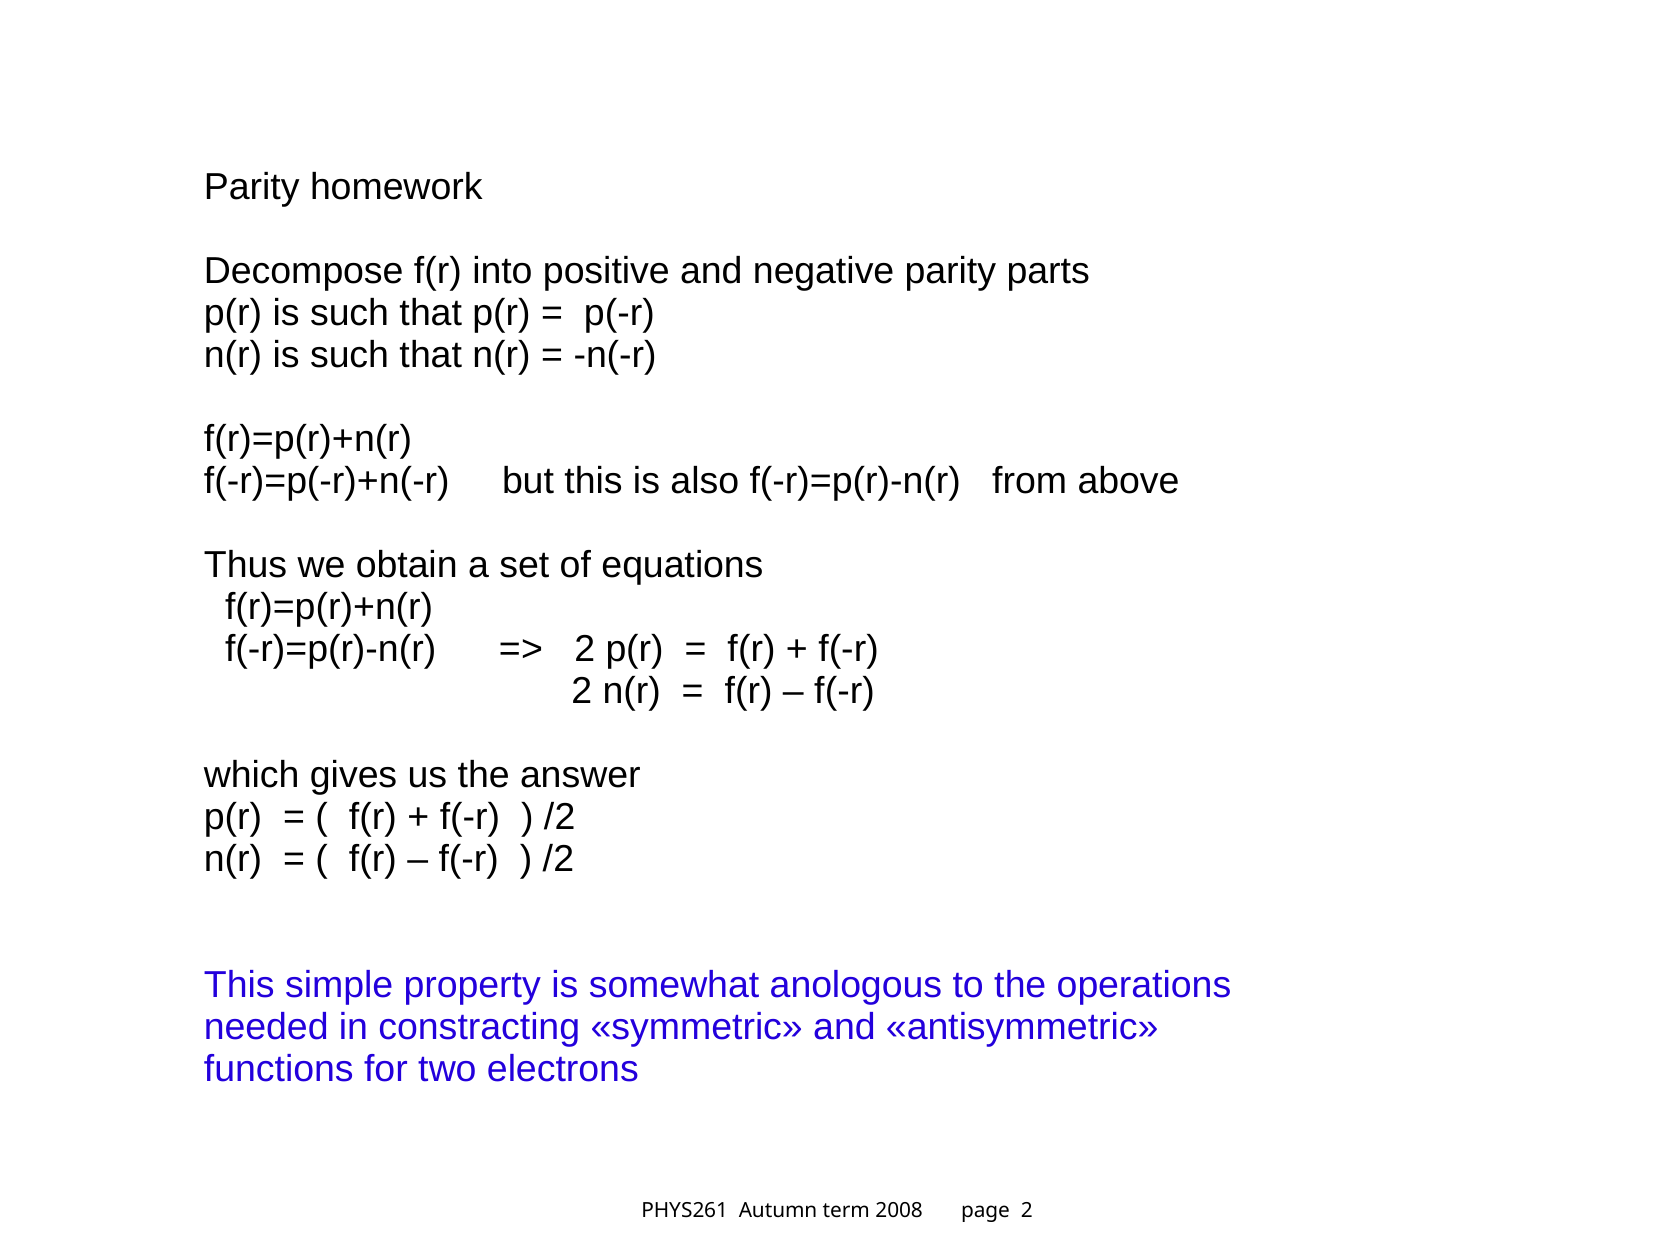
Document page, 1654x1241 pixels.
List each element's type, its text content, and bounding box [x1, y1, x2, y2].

text_box Parity homework Decompose f(r) into positive and negative parity parts p(r) is such that p(r) = p(-r) n(r) is such that n(r) = -n(-r) f(r)=p(r)+n(r) f(-r)=p(-r)+n(-r) but this is also f(-r)=p(r)-n(r) from above Thus we obtain a set of equations f(r)=p(r)+n(r) f(-r)=p(r)-n(r) => 2 p(r) = f(r) + f(-r) 2 n(r) = f(r) – f(-r) which gives us the answer p(r) = ( f(r) + f(-r) ) /2 n(r) = ( f(r) – f(-r) ) /2 This simple property is somewhat anologous to the operations needed in constracting «symmetric» and «antisymmetric» functions for two electrons [189, 158, 1361, 1213]
